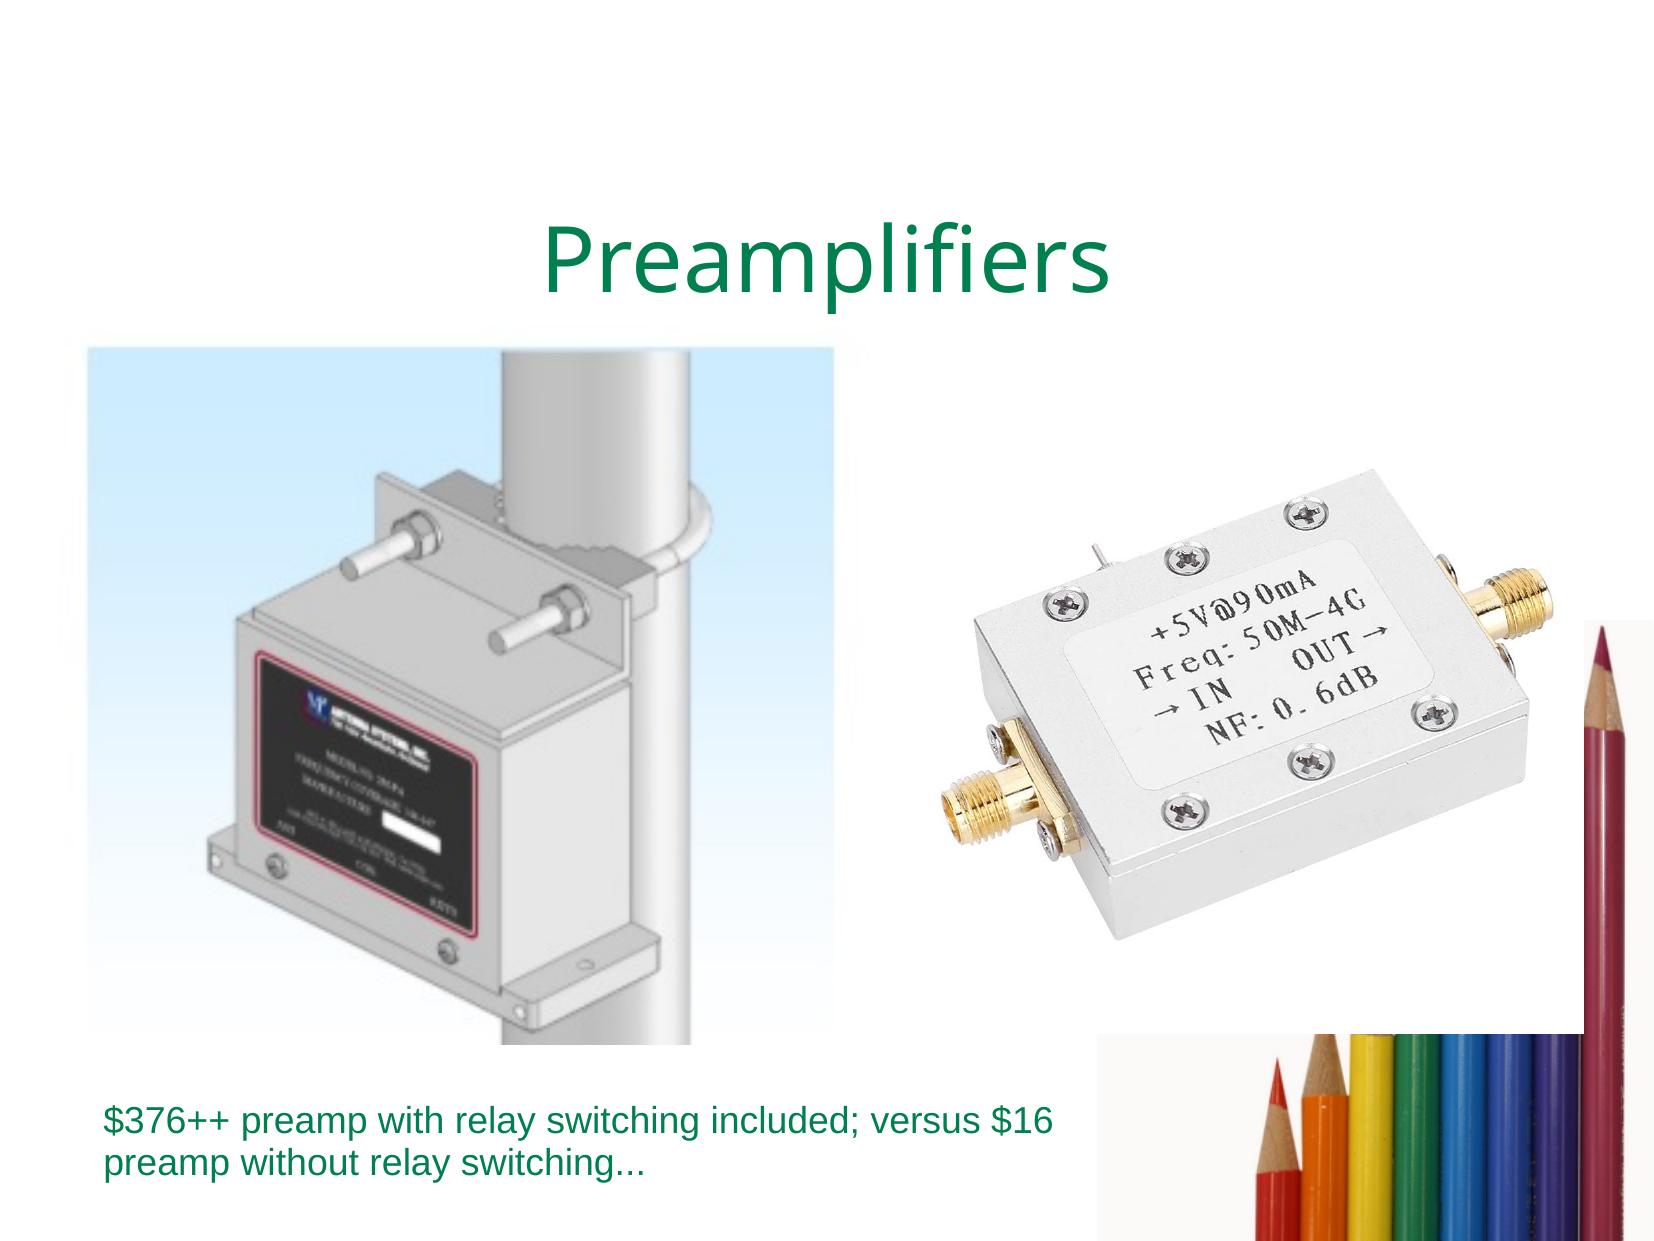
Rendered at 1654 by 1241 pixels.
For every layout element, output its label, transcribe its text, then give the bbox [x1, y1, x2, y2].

text_box $376++ preamp with relay switching included; versus $16 preamp without relay switching... [88, 1092, 1182, 1192]
picture [0, 0, 1654, 1241]
title Preamplifiers [147, 153, 1506, 361]
